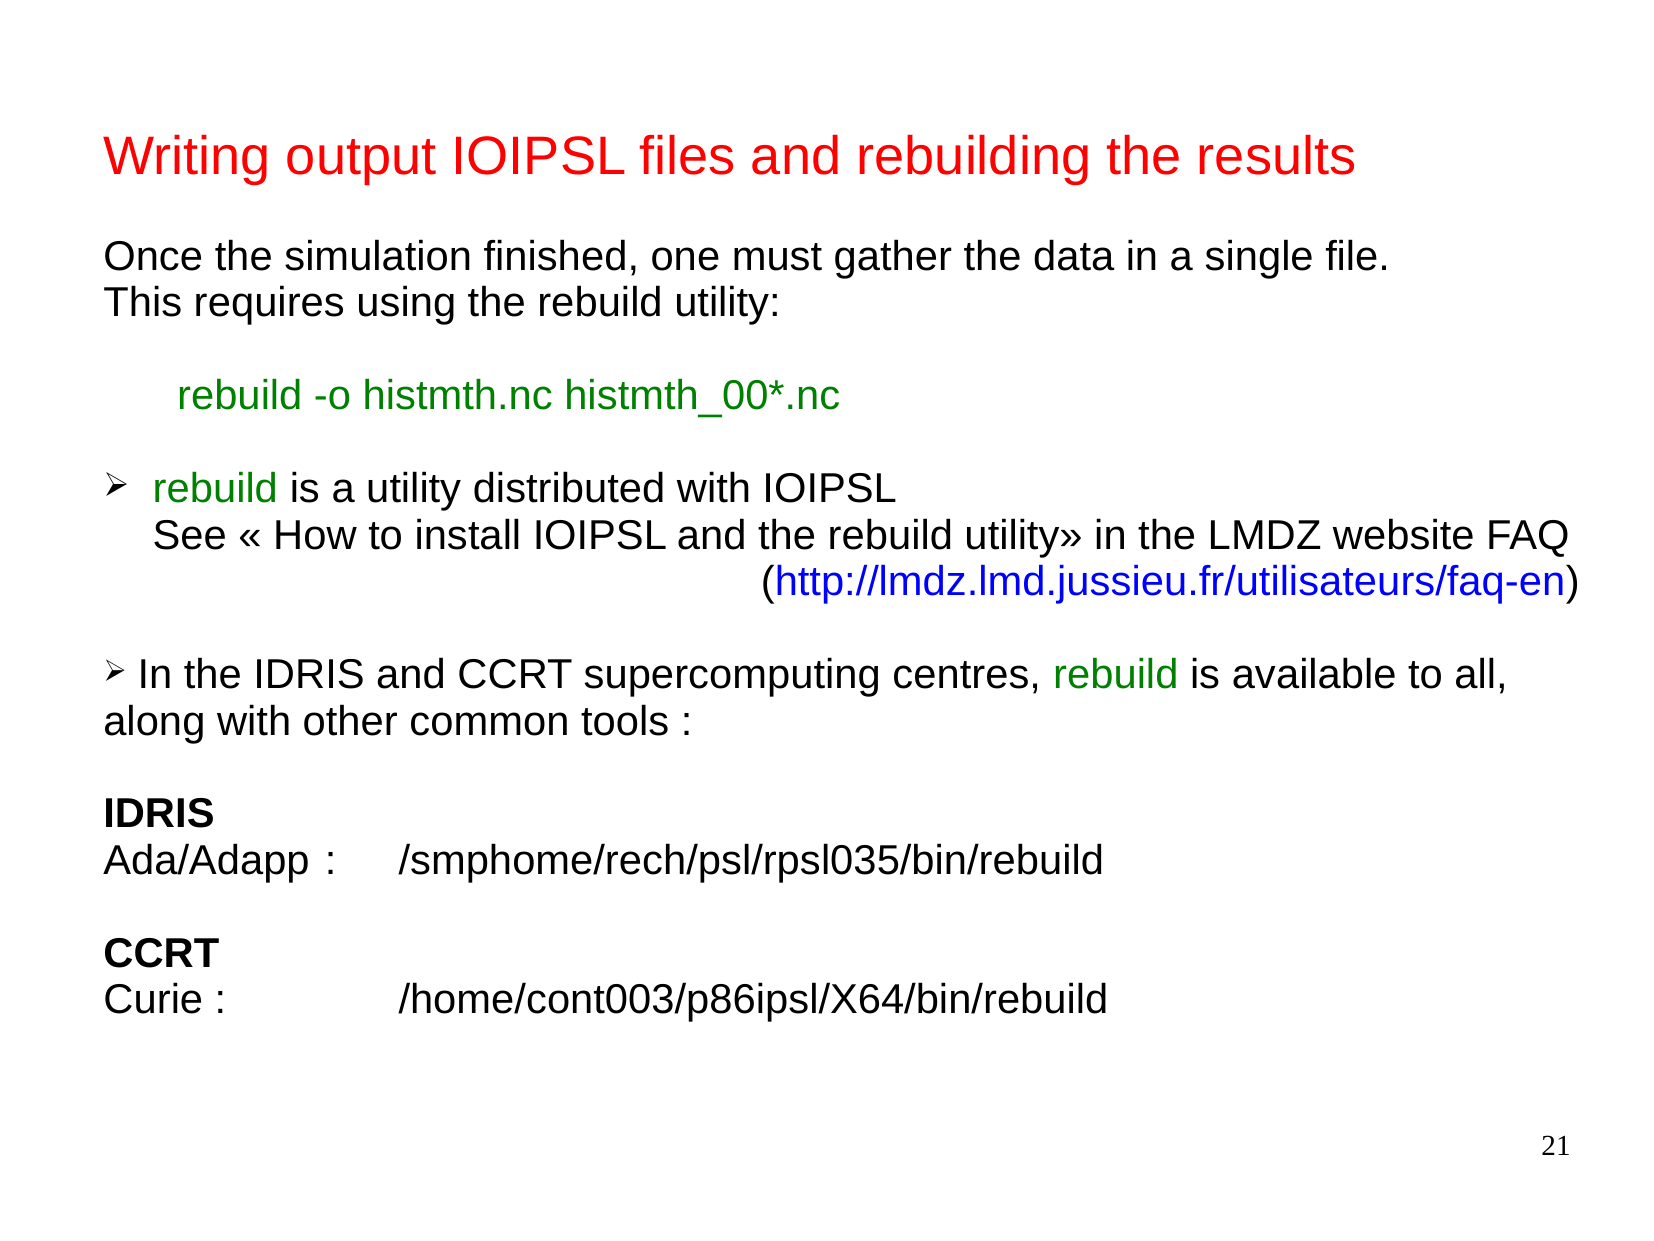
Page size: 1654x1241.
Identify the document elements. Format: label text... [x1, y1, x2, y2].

text_box Writing output IOIPSL files and rebuilding the results Once the simulation finished, one must gather the data in a single file. This requires using the rebuild utility: rebuild -o histmth.nc histmth_00*.nc rebuild is a utility distributed with IOIPSL See « How to install IOIPSL and the rebuild utility» in the LMDZ website FAQ (http://lmdz.lmd.jussieu.fr/utilisateurs/faq-en) In the IDRIS and CCRT supercomputing centres, rebuild is available to all, along with other common tools : IDRIS Ada/Adapp : /smphome/rech/psl/rpsl035/bin/rebuild CCRT Curie : /home/cont003/p86ipsl/X64/bin/rebuild [88, 118, 1595, 1123]
